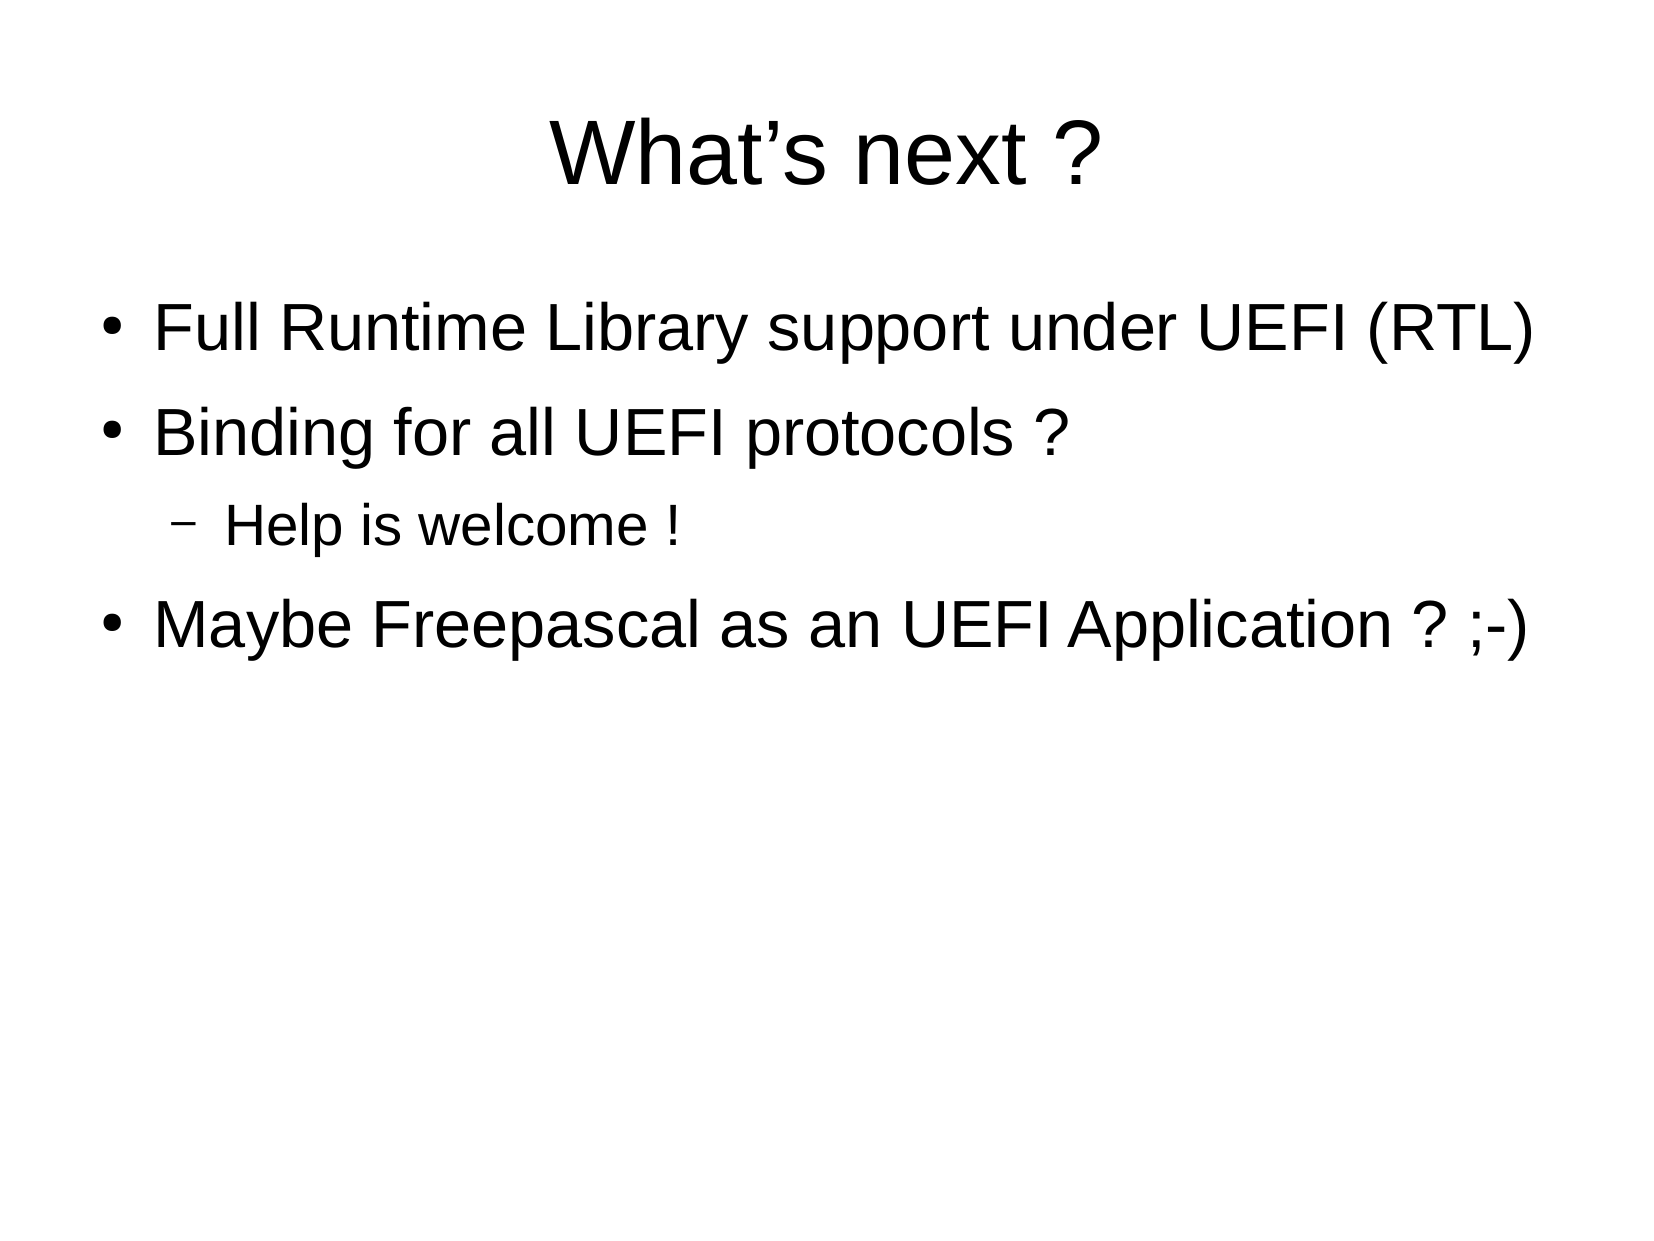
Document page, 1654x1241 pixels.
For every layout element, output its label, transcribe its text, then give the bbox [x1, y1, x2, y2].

list Full Runtime Library support under UEFI (RTL) Binding for all UEFI protocols ? Help is welcome ! Maybe Freepascal as an UEFI Application ? ;-) [82, 290, 1571, 1010]
title What’s next ? [82, 49, 1571, 257]
